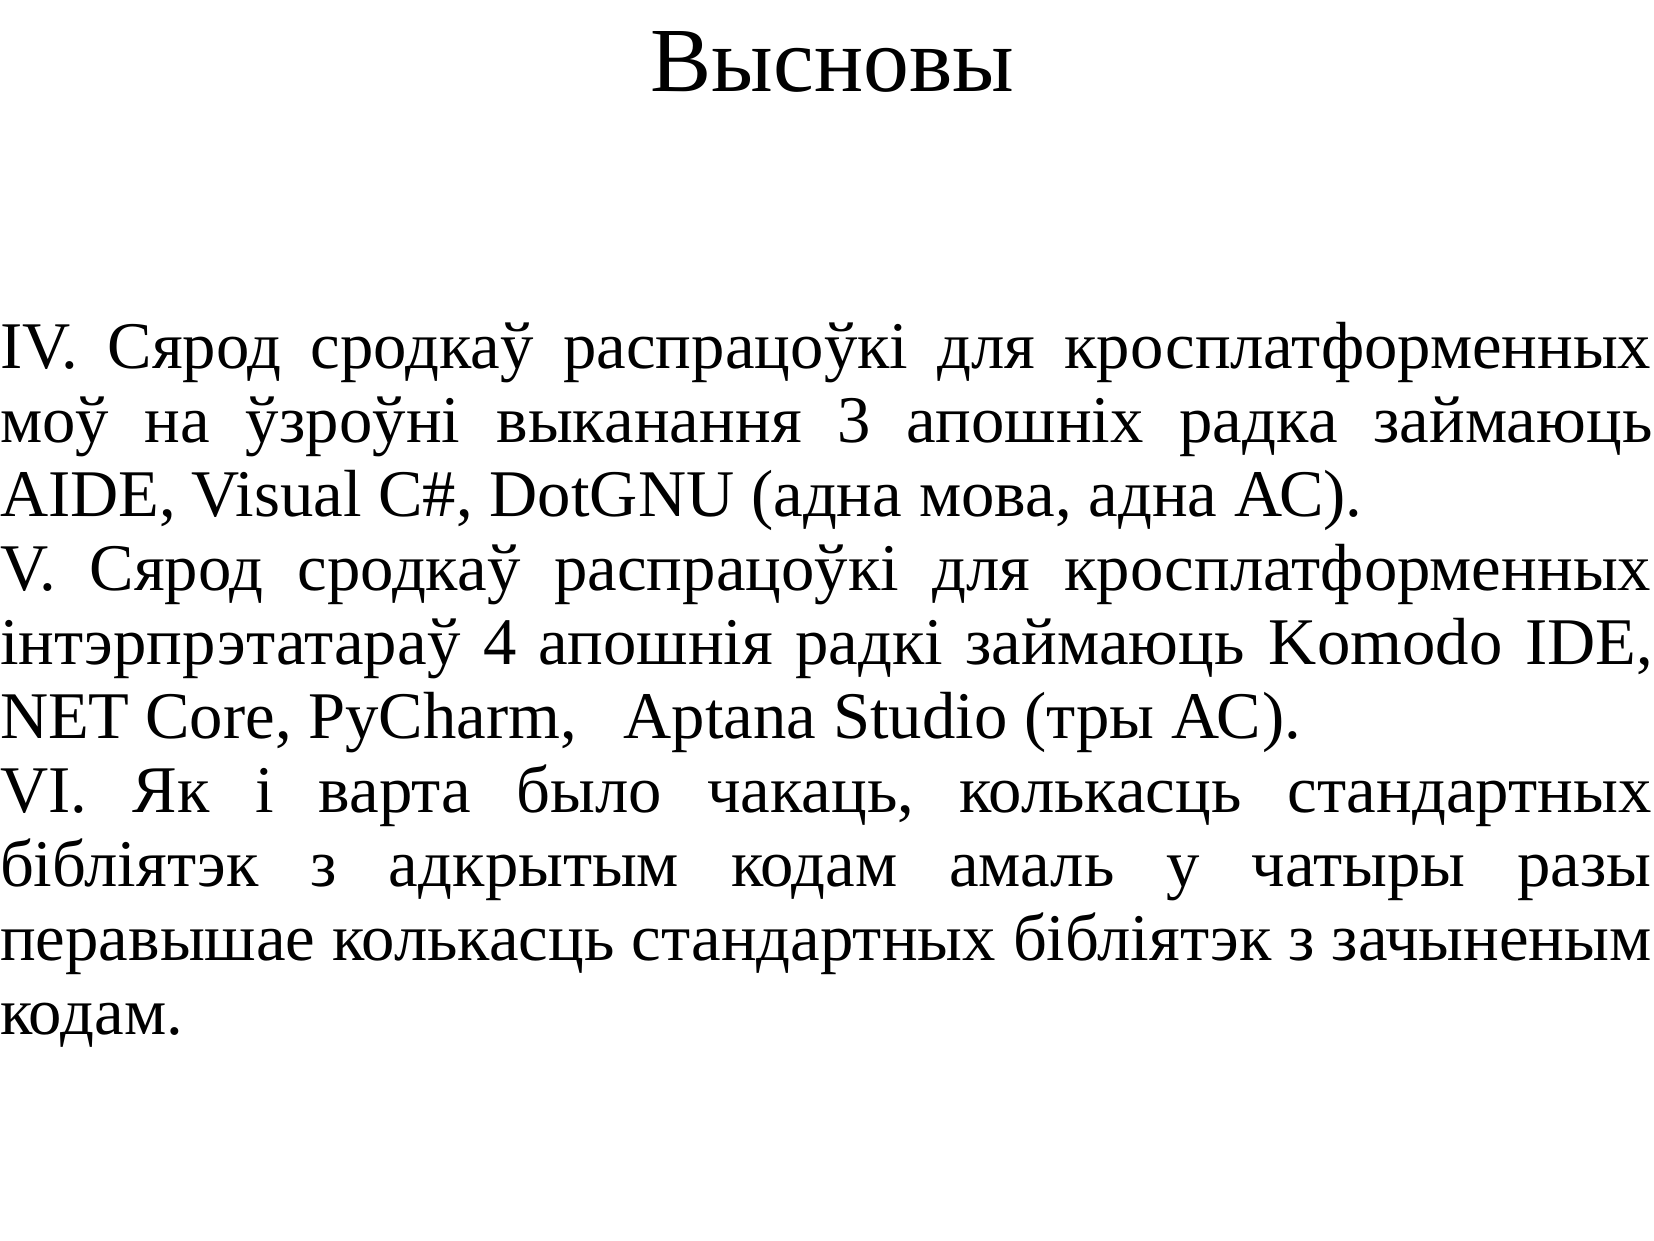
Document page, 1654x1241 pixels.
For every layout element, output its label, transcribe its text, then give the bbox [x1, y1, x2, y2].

title Высновы [88, 0, 1577, 118]
subtitle IV. Сярод сродкаў распрацоўкі для кросплатформенных моў на ўзроўні выканання 3 апошніх радка займаюць AIDE, Visual C#, DotGNU (адна мова, адна АС). V. Сярод сродкаў распрацоўкі для кросплатформенных інтэрпрэтатараў 4 апошнія радкі займаюць Komodo IDE, NET Core, PyCharm, Aptana Studio (тры АС). VI. Як і варта было чакаць, колькасць стандартных бібліятэк з адкрытым кодам амаль у чатыры разы перавышае колькасць стандартных бібліятэк з зачыненым кодам. [0, 118, 1654, 1241]
